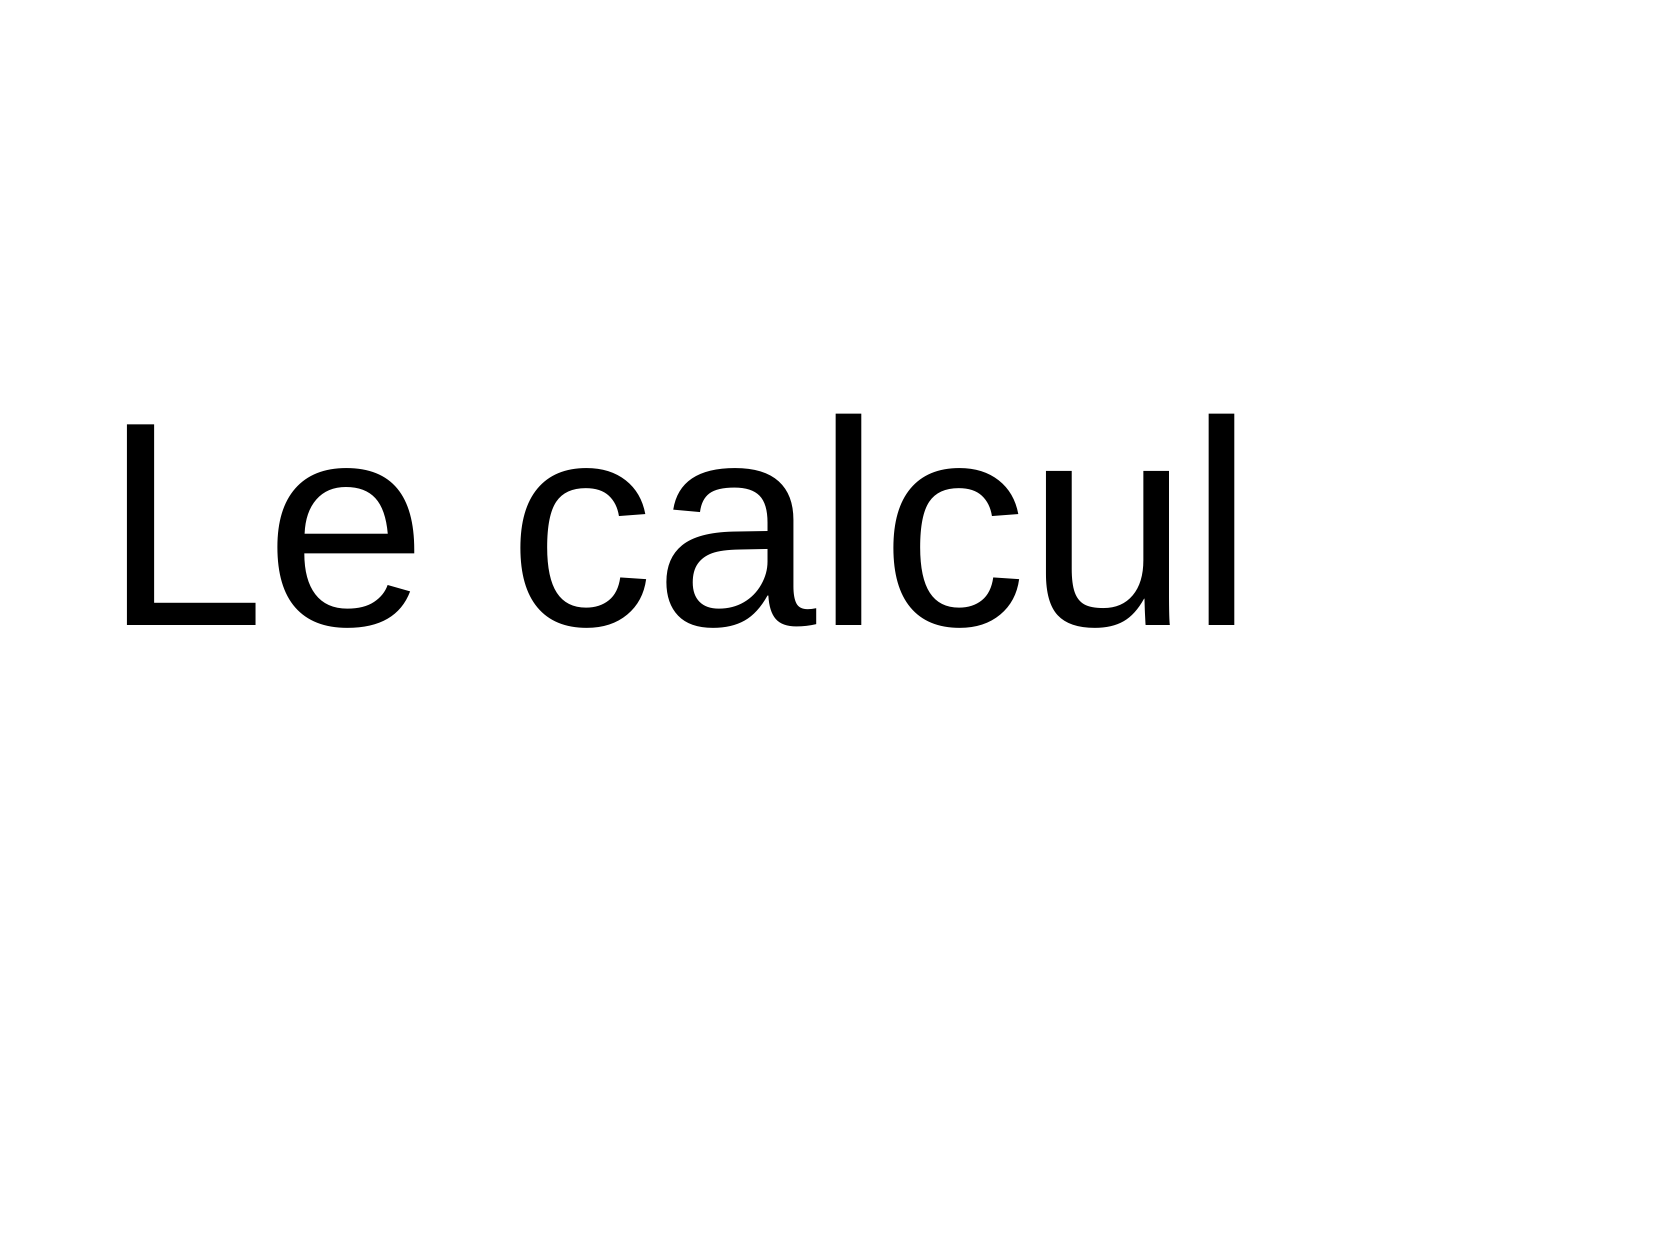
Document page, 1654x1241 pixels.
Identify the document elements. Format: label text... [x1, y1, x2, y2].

text_box Le calcul [88, 354, 1565, 1211]
